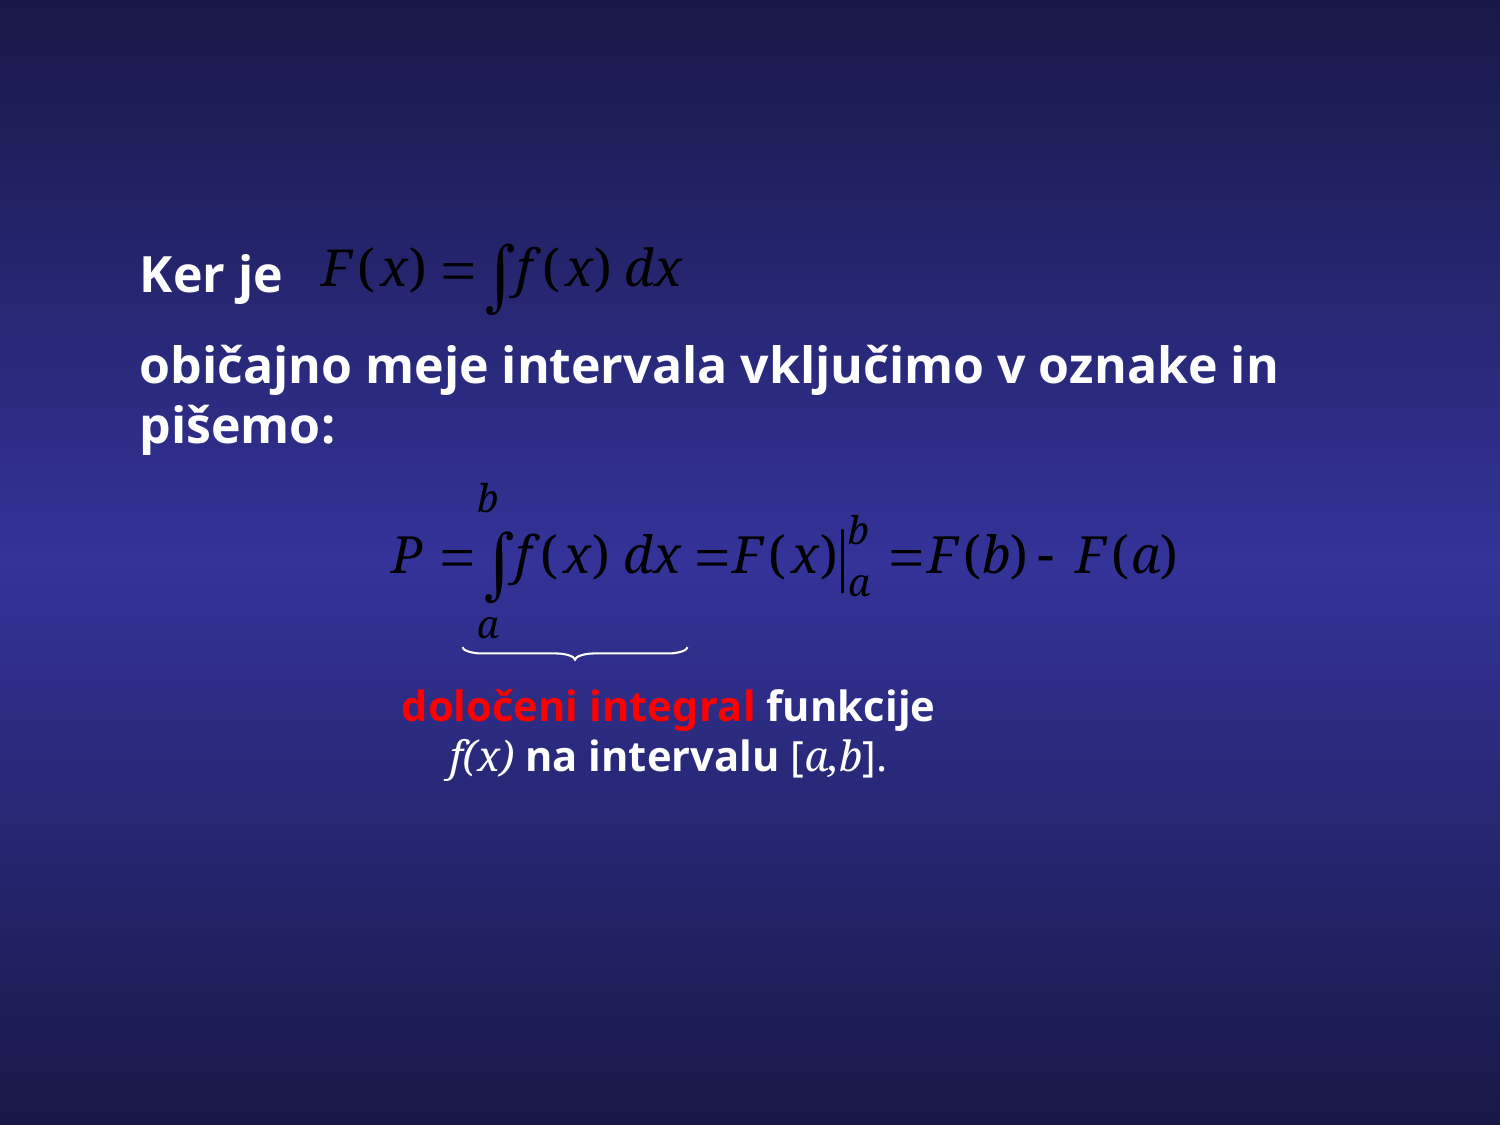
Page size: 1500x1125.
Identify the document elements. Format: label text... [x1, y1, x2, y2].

chart [382, 471, 1188, 651]
text_box Ker je običajno meje intervala vključimo v oznake in pišemo: [124, 234, 1426, 462]
text_box določeni integral funkcije f(x) na intervalu [a,b]. [375, 672, 963, 788]
chart [312, 222, 692, 325]
